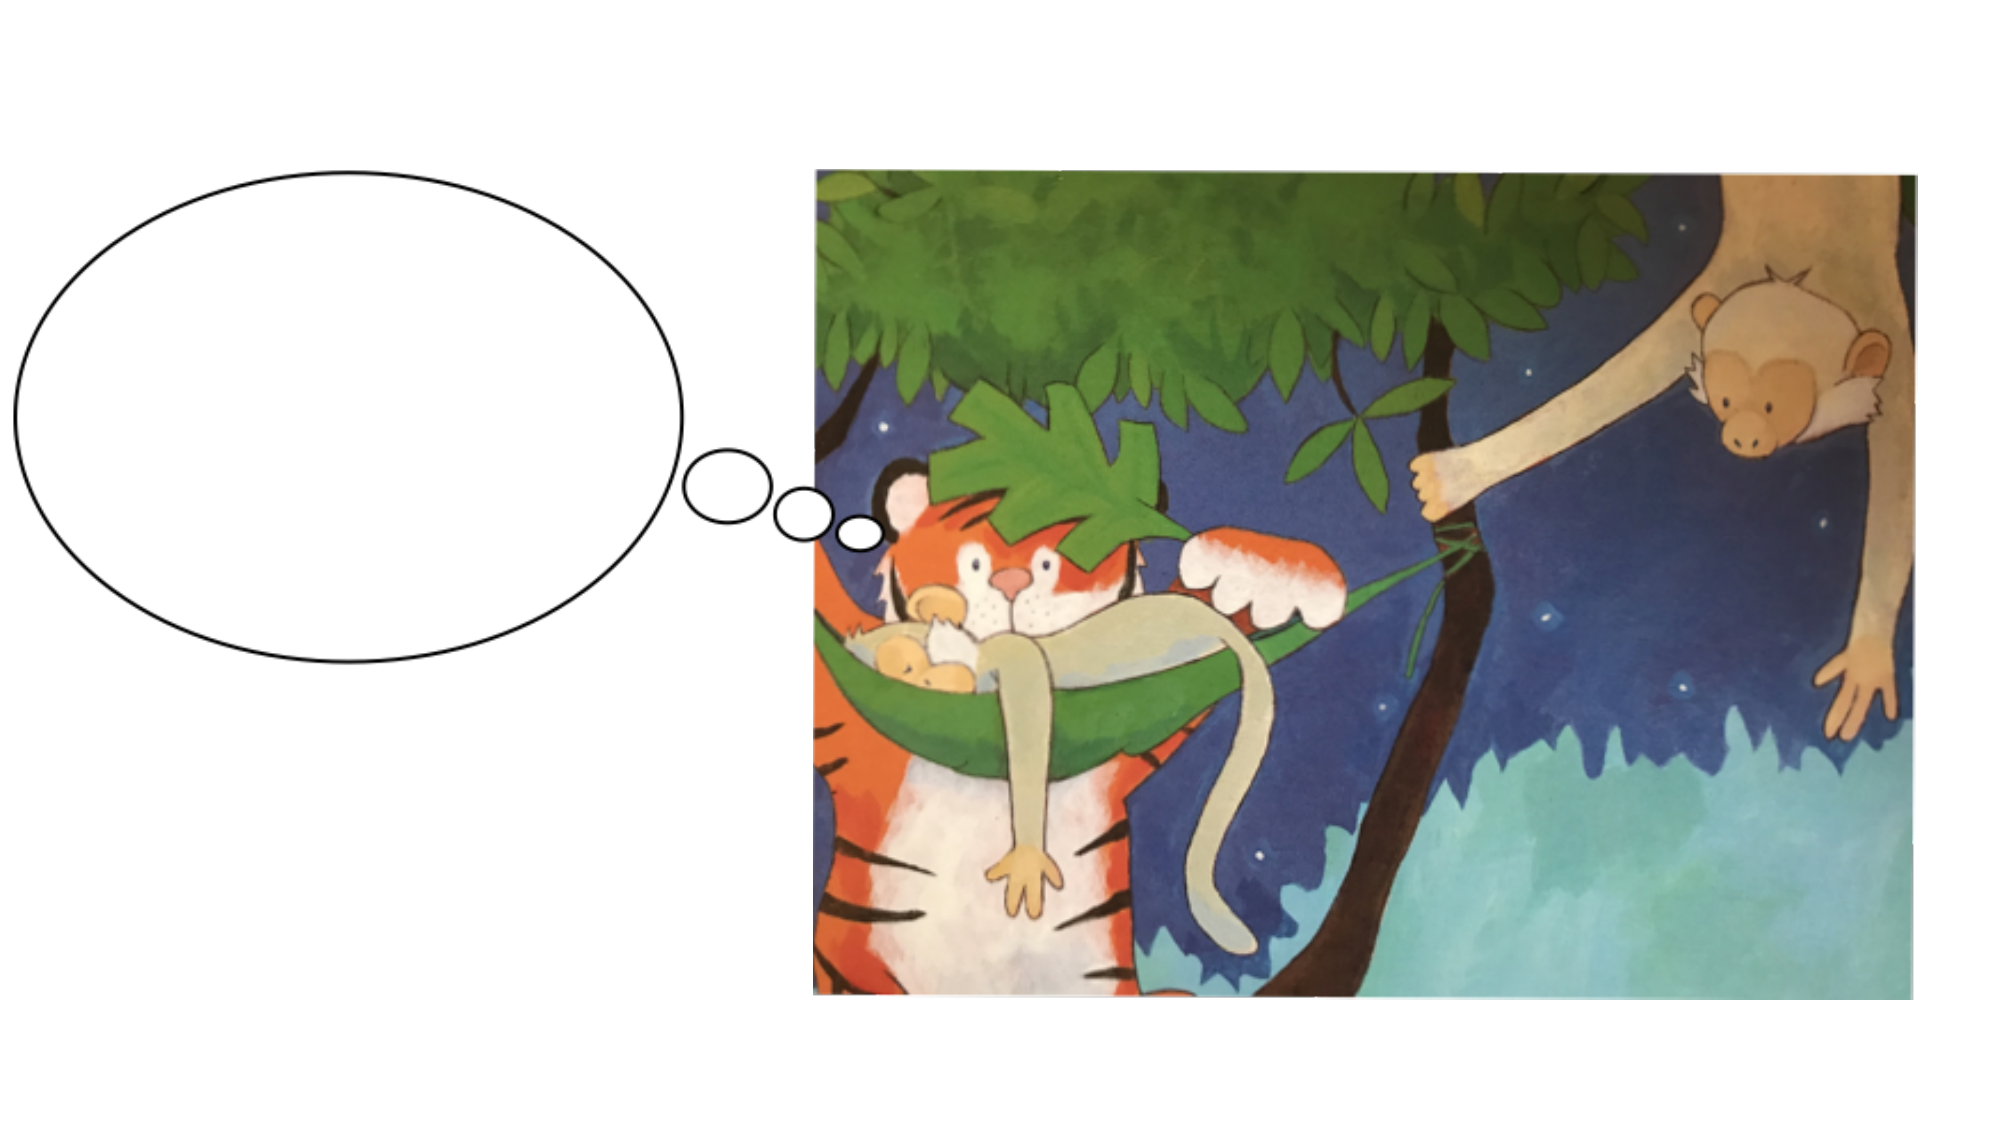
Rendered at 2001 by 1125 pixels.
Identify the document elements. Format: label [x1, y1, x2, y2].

picture [12, 169, 1918, 1000]
